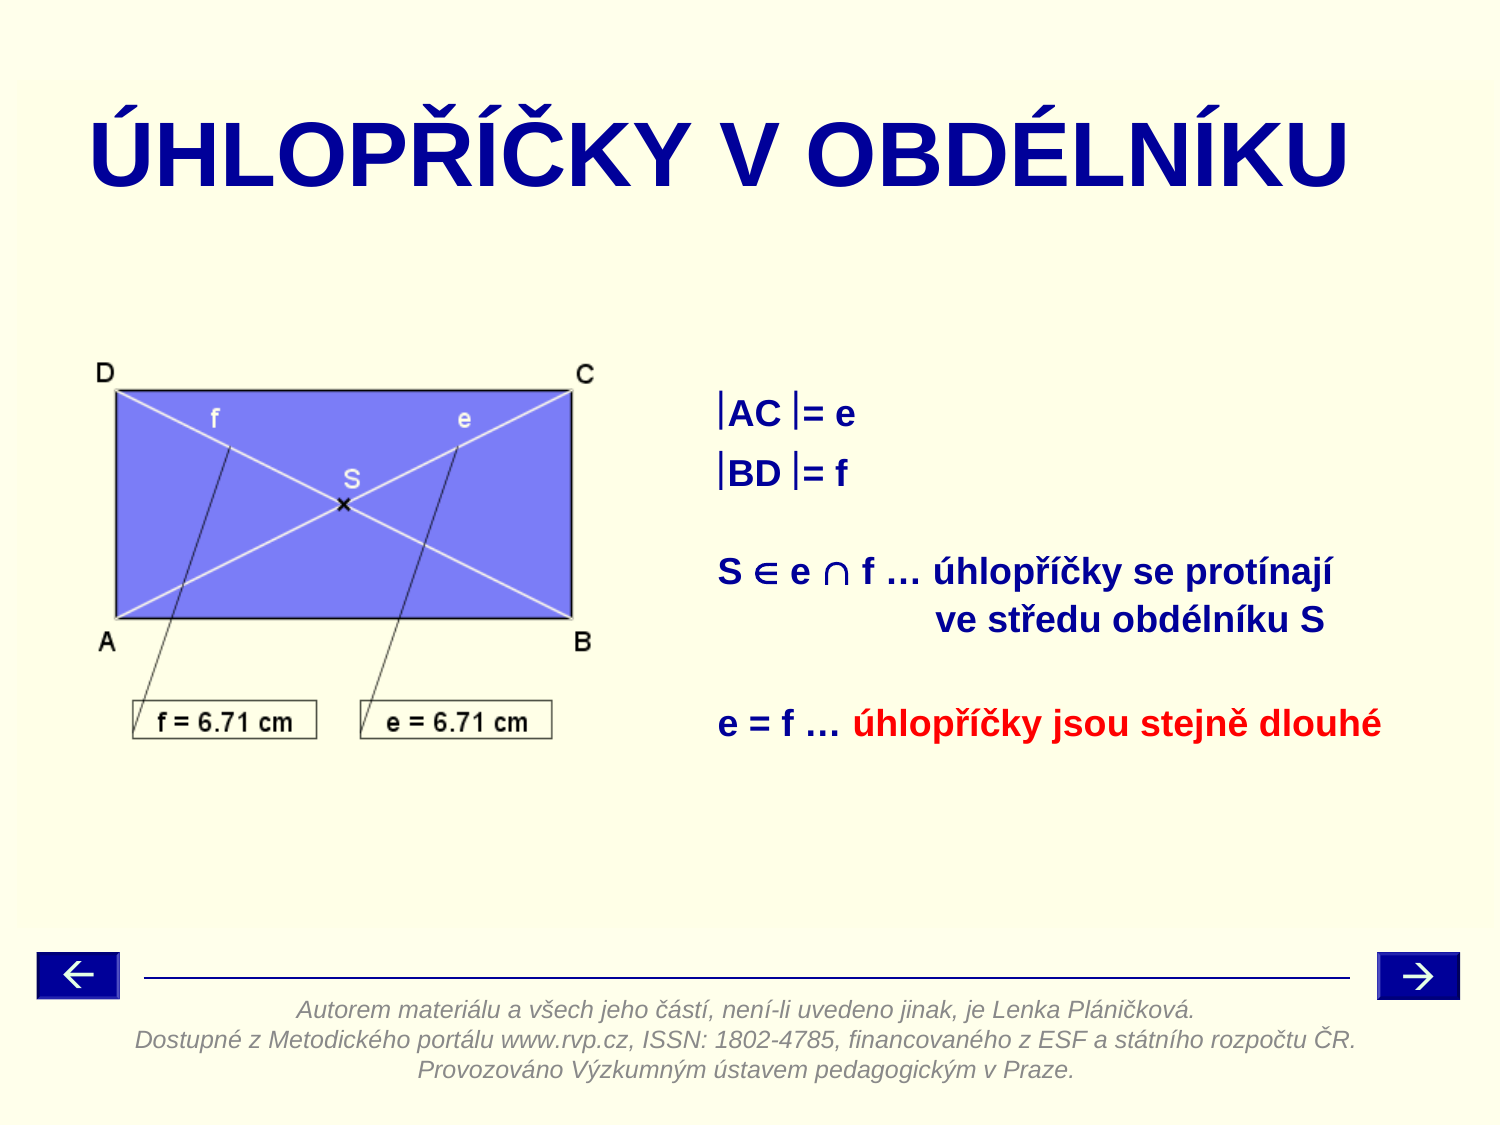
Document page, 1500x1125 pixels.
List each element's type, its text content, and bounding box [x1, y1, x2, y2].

text_box  [40, 956, 116, 996]
text_box Autorem materiálu a všech jeho částí, není-li uvedeno jinak, je Lenka Pláničková. Dostupné z Metodického portálu www.rvp.cz, ISSN: 1802-4785, financovaného z ESF a státního rozpočtu ČR. Provozováno Výzkumným ústavem pedagogickým v Praze. [40, 997, 1454, 1080]
text_box AC = e [702, 380, 1282, 441]
text_box ve středu obdélníku S [920, 587, 1356, 648]
text_box  [1381, 956, 1457, 996]
text_box e = f … úhlopříčky jsou stejně dlouhé [702, 691, 1471, 752]
picture [17, 80, 1494, 928]
text_box BD = f [702, 441, 1282, 502]
title ÚHLOPŘÍČKY V OBDÉLNÍKU [73, 55, 1424, 244]
text_box S  e  f … úhlopříčky se protínají [702, 538, 1447, 600]
